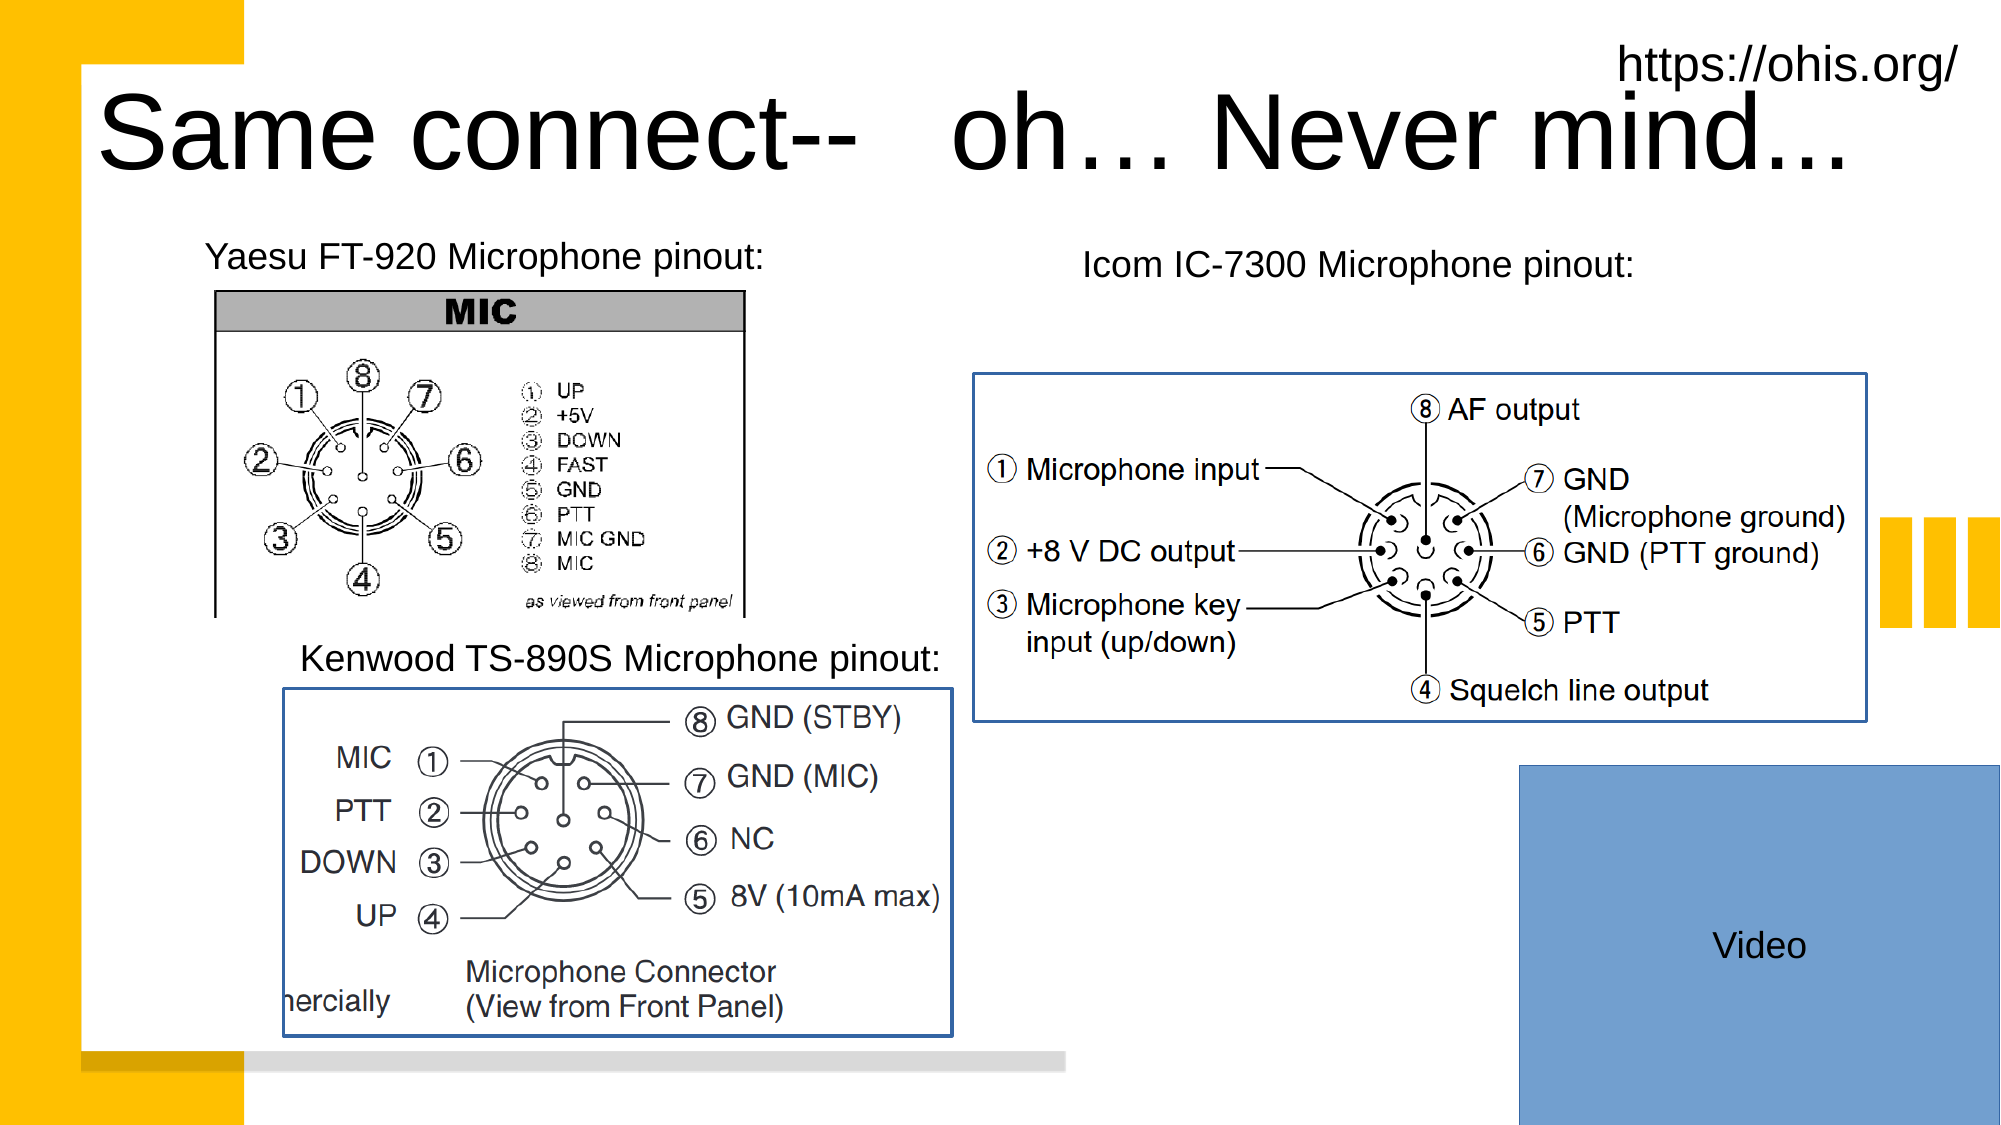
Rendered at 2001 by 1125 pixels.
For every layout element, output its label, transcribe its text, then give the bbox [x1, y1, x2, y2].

text_box Video [1519, 765, 2000, 1125]
text_box Same connect-- oh… Never mind... [81, 64, 1921, 201]
text_box https://ohis.org/ [1590, 29, 1974, 105]
text_box [0, 0, 2000, 1125]
picture [285, 690, 951, 1035]
text_box Icom IC-7300 Microphone pinout: [1067, 236, 1651, 294]
text_box Kenwood TS-890S Microphone pinout: [285, 630, 957, 687]
text_box Yaesu FT-920 Microphone pinout: [189, 228, 781, 286]
picture [210, 286, 746, 618]
picture [975, 375, 1866, 721]
